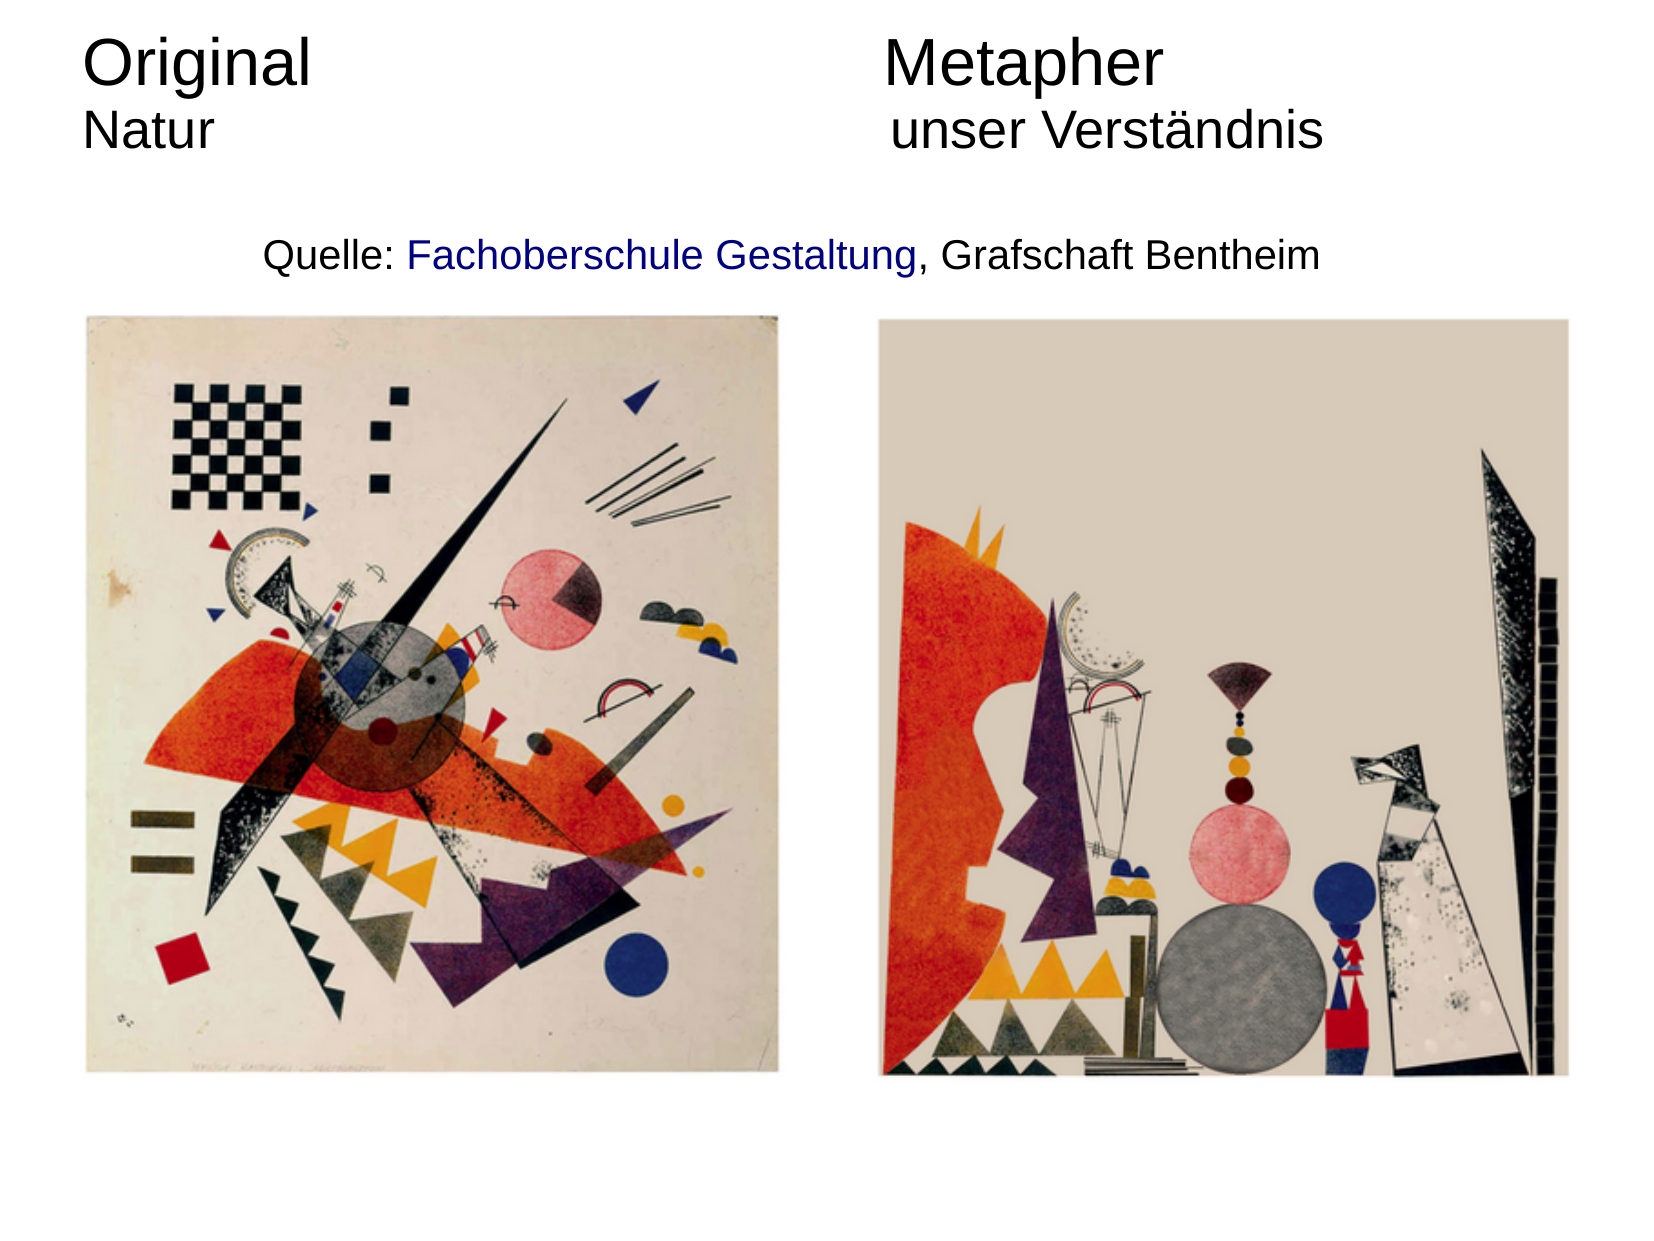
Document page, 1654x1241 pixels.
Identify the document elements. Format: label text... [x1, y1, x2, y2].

picture [82, 314, 1571, 1085]
title Original Metapher Natur unser Verständnis Quelle: Fachoberschule Gestaltung, Grafschaft Bentheim [82, 24, 1571, 281]
